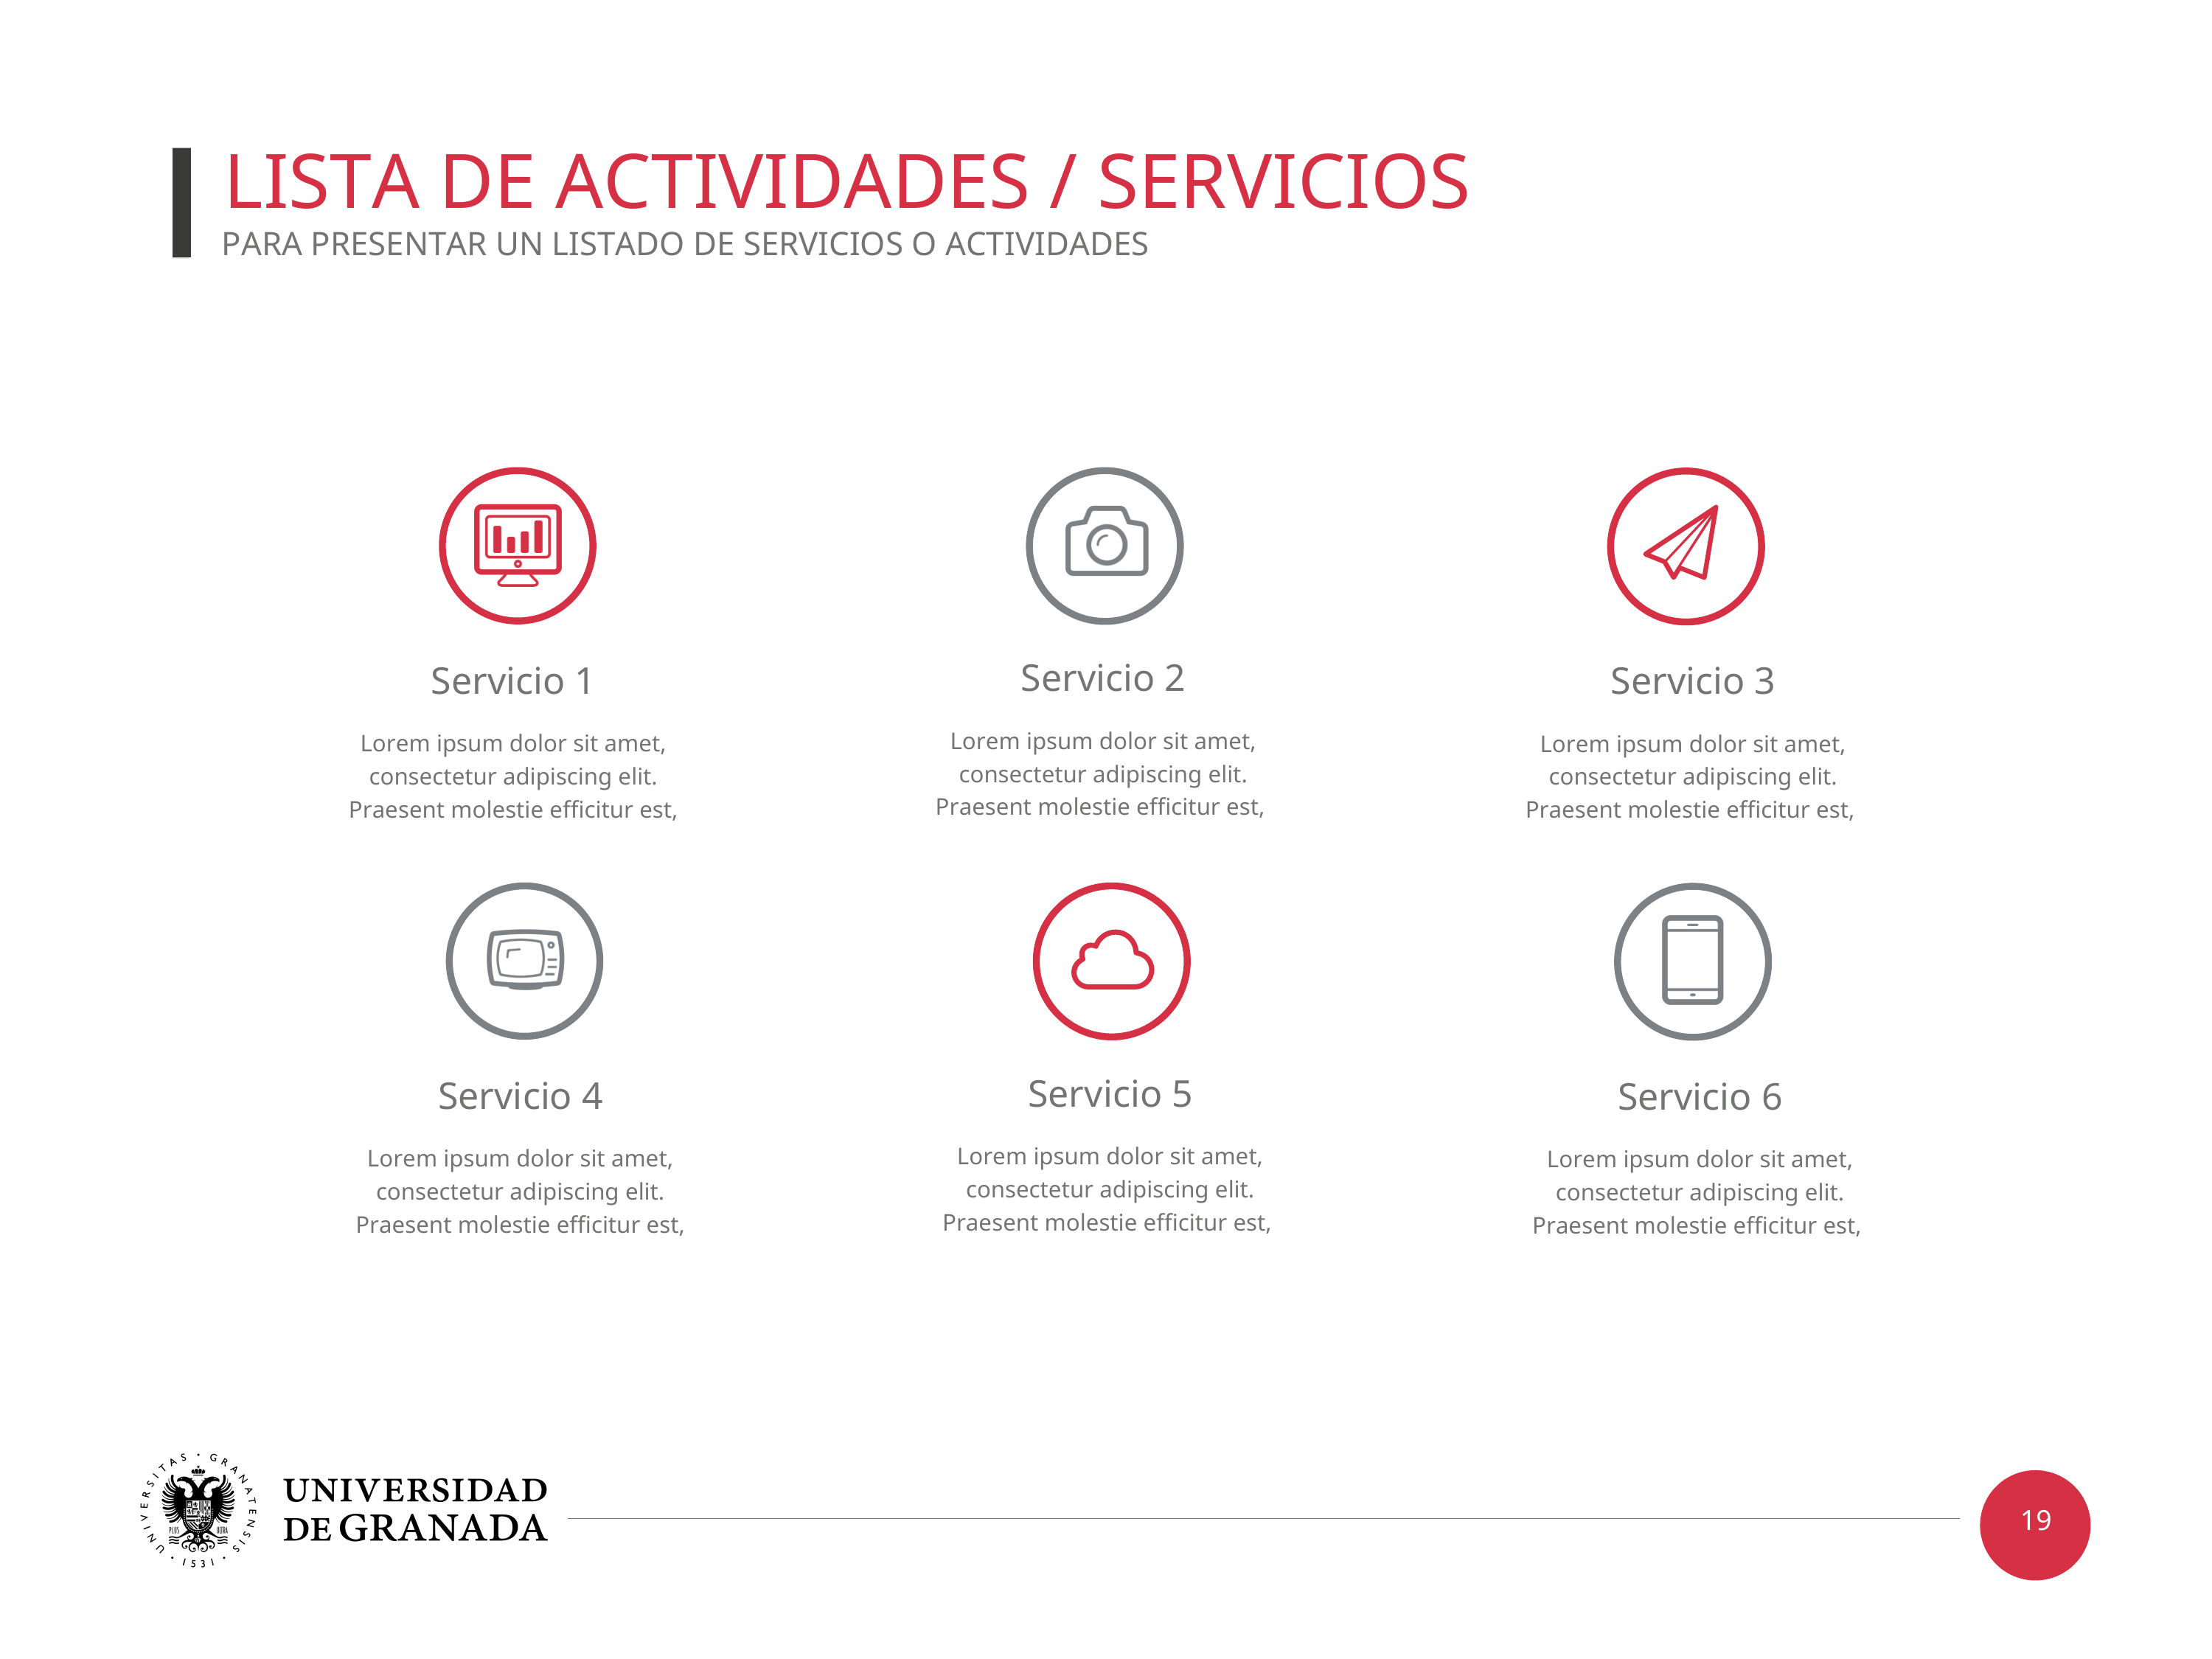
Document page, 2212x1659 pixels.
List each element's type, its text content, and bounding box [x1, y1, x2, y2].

text_box Servicio 5 [917, 1064, 1304, 1120]
text_box Servicio 3 [1500, 652, 1888, 708]
text_box Lorem ipsum dolor sit amet, consectetur adipiscing elit. Praesent molestie efficitur est, [1506, 1133, 1894, 1259]
picture [1661, 914, 1724, 1006]
text_box Lorem ipsum dolor sit amet, consectetur adipiscing elit. Praesent molestie efficitur est, [910, 714, 1298, 844]
text_box Servicio 4 [327, 1066, 714, 1123]
picture [120, 1421, 568, 1600]
text_box Lorem ipsum dolor sit amet, consectetur adipiscing elit. Praesent molestie efficitur est, [917, 1130, 1304, 1259]
picture [1065, 505, 1150, 577]
text_box Servicio 6 [1506, 1067, 1894, 1123]
text_box Servicio 2 [910, 649, 1298, 705]
text_box PARA PRESENTAR UN LISTADO DE SERVICIOS O ACTIVIDADES [210, 218, 2061, 268]
text_box Lorem ipsum dolor sit amet, consectetur adipiscing elit. Praesent molestie efficitur est, [1500, 717, 1888, 844]
text_box [173, 147, 191, 257]
text_box LISTA DE ACTIVIDADES / SERVICIOS [212, 127, 2063, 229]
text_box Lorem ipsum dolor sit amet, consectetur adipiscing elit. Praesent molestie efficitur est, [320, 717, 708, 844]
text_box [1071, 929, 1155, 990]
text_box [1643, 504, 1719, 580]
text_box Lorem ipsum dolor sit amet, consectetur adipiscing elit. Praesent molestie efficitur est, [327, 1133, 714, 1259]
text_box Servicio 1 [320, 651, 708, 707]
picture [473, 504, 563, 588]
picture [486, 928, 565, 992]
